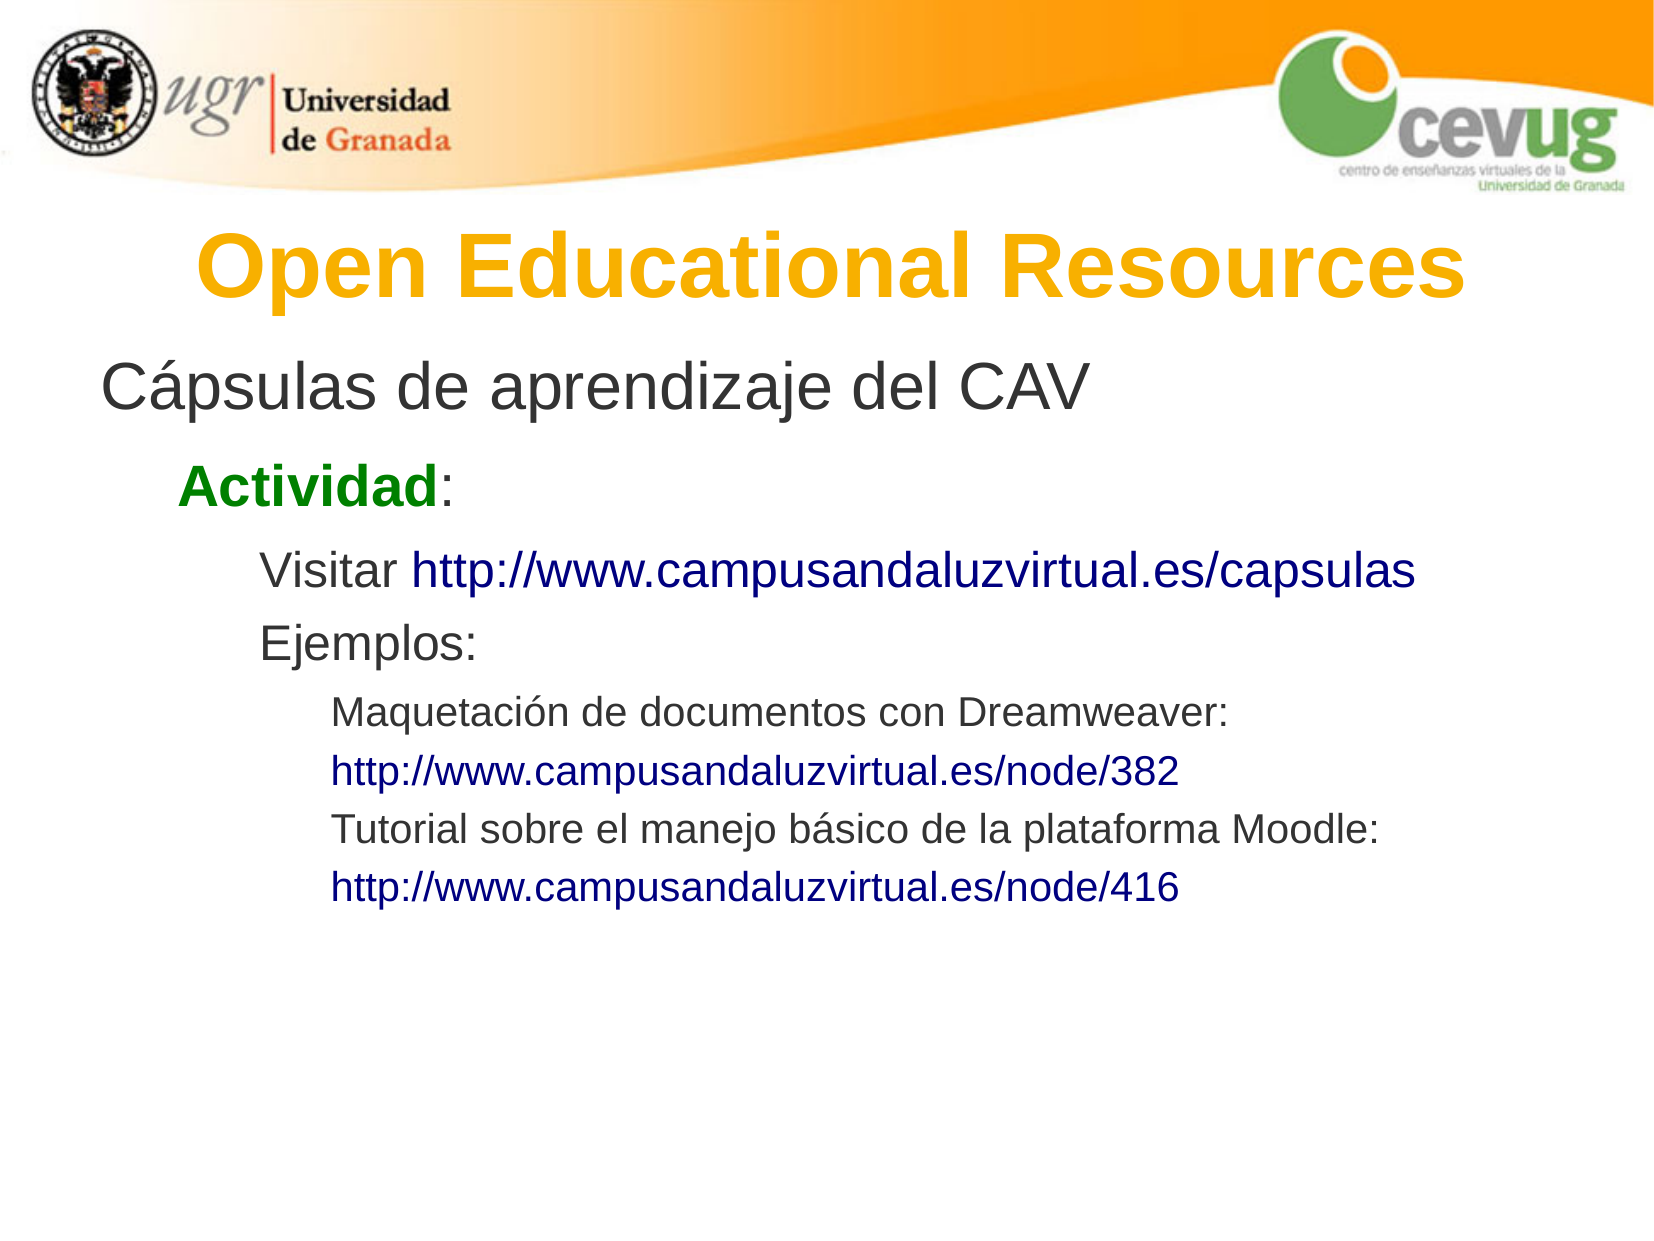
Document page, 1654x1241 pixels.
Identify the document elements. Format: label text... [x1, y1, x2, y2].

list Cápsulas de aprendizaje del CAV Actividad: Visitar http://www.campusandaluzvirtual.es/capsulas Ejemplos: Maquetación de documentos con Dreamweaver: http://www.campusandaluzvirtual.es/node/382 Tutorial sobre el manejo básico de la plataforma Moodle: http://www.campusandaluzvirtual.es/node/416 [82, 349, 1571, 1168]
title Open Educational Resources [88, 177, 1577, 355]
